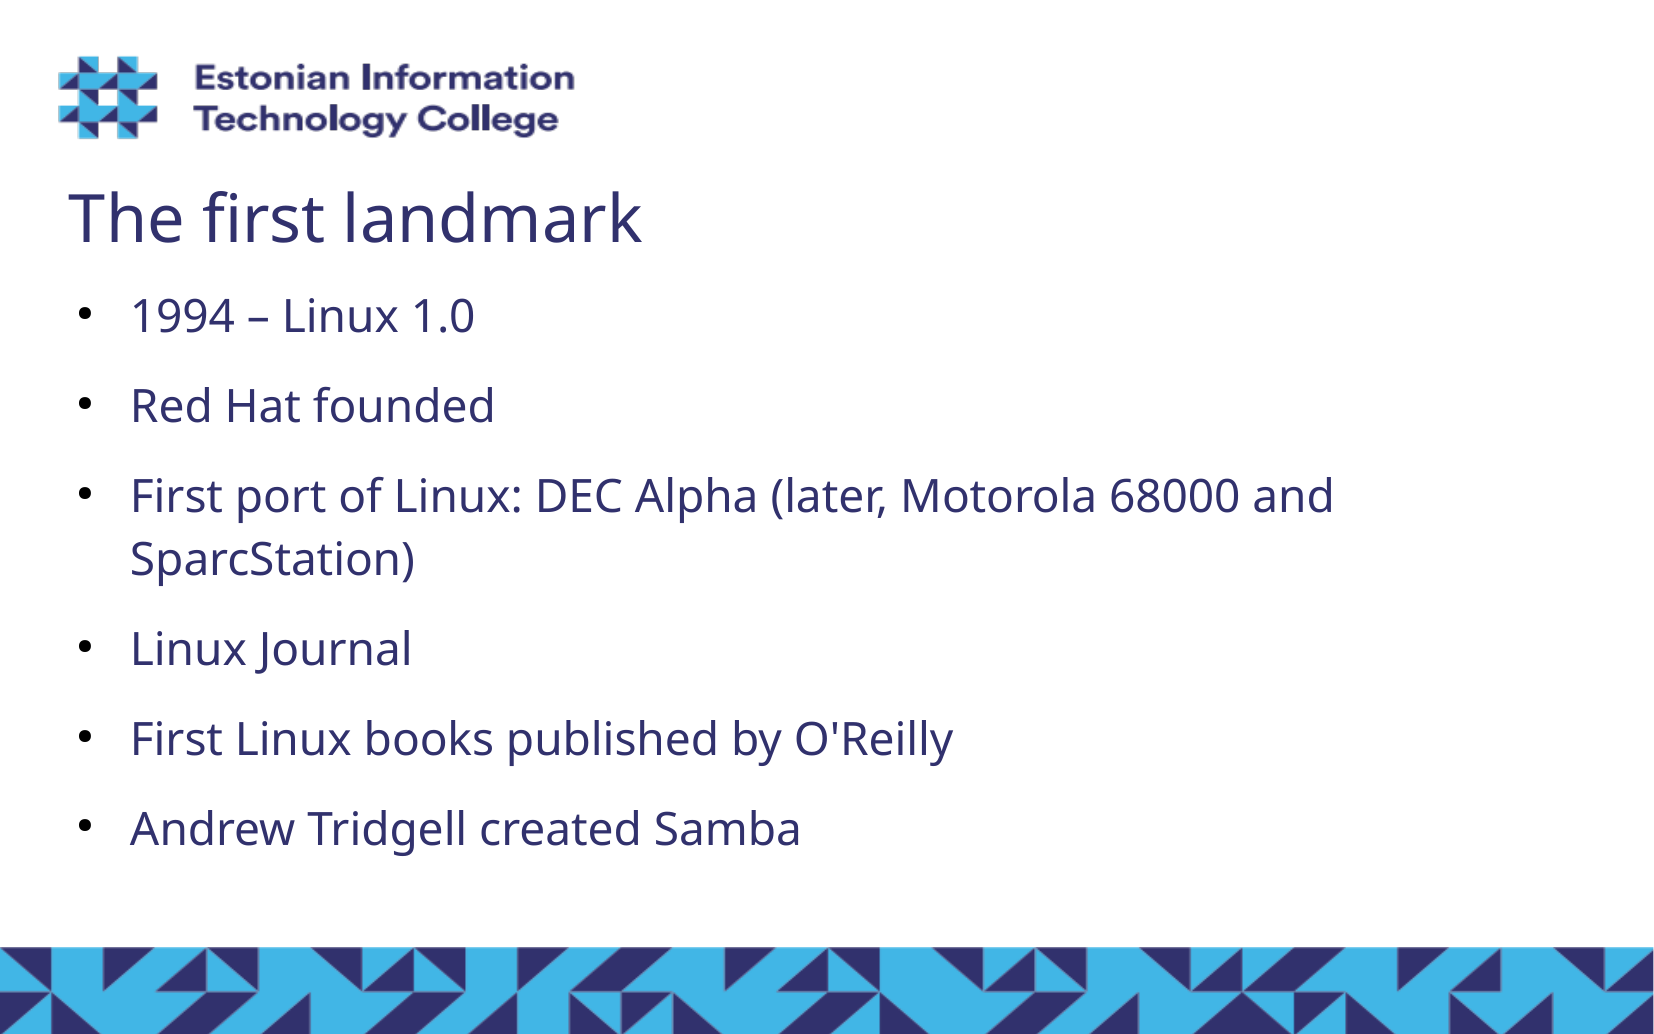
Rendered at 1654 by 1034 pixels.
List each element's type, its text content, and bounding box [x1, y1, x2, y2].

list 1994 – Linux 1.0 Red Hat founded First port of Linux: DEC Alpha (later, Motorola 68000 and SparcStation) Linux Journal First Linux books published by O'Reilly Andrew Tridgell created Samba [59, 283, 1595, 936]
title The first landmark [68, 147, 1536, 283]
